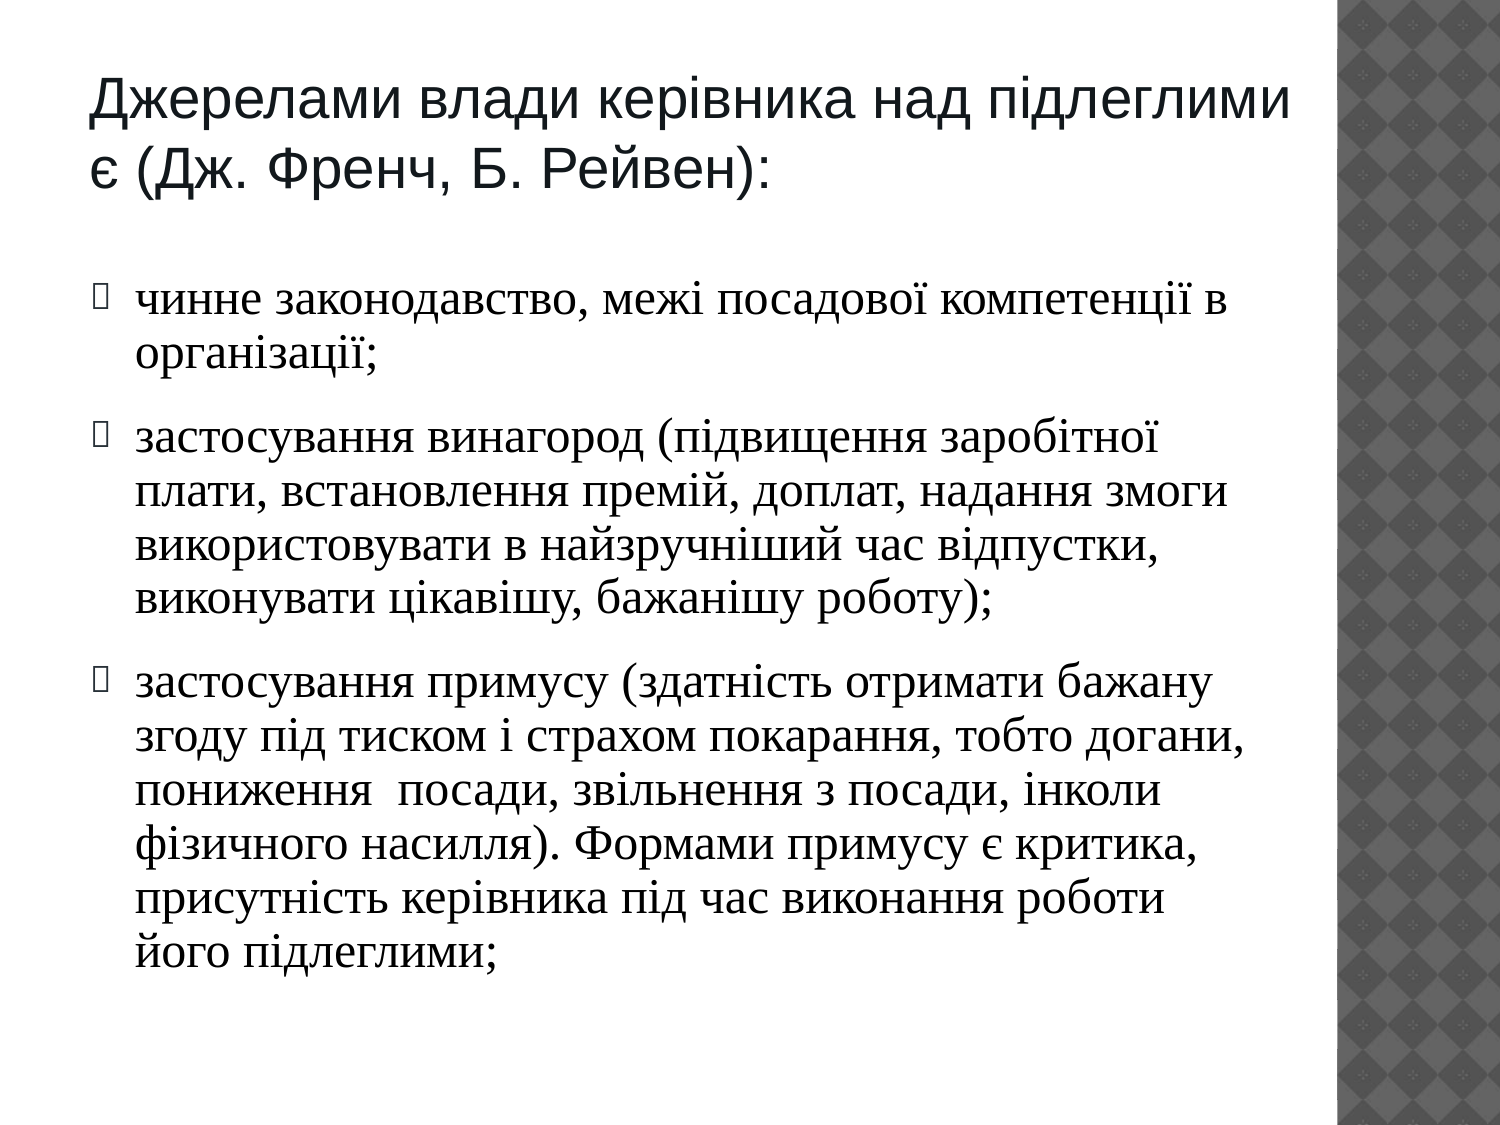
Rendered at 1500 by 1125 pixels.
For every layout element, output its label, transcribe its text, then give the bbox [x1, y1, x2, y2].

list чинне законодавство, межі посадової компетенції в організації; застосування винагород (підвищення заробітної плати, встановлення премій, доплат, надання змоги ви­користовувати в найзручніший час відпустки, виконувати цікавішу, бажанішу роботу); застосування примусу (здатність отримати бажа­ну згоду під тиском і страхом покарання, тобто догани, по­ниження посади, звільнення з посади, інколи фізичного насилля). Формами примусу є критика, присутність ке­рівника під час виконання роботи його підлеглими; [75, 264, 1263, 1059]
title Джерелами влади керівника над підлеглими є (Дж. Френч, Б. Рейвен): [75, 52, 1329, 256]
picture [1337, 0, 1500, 1125]
